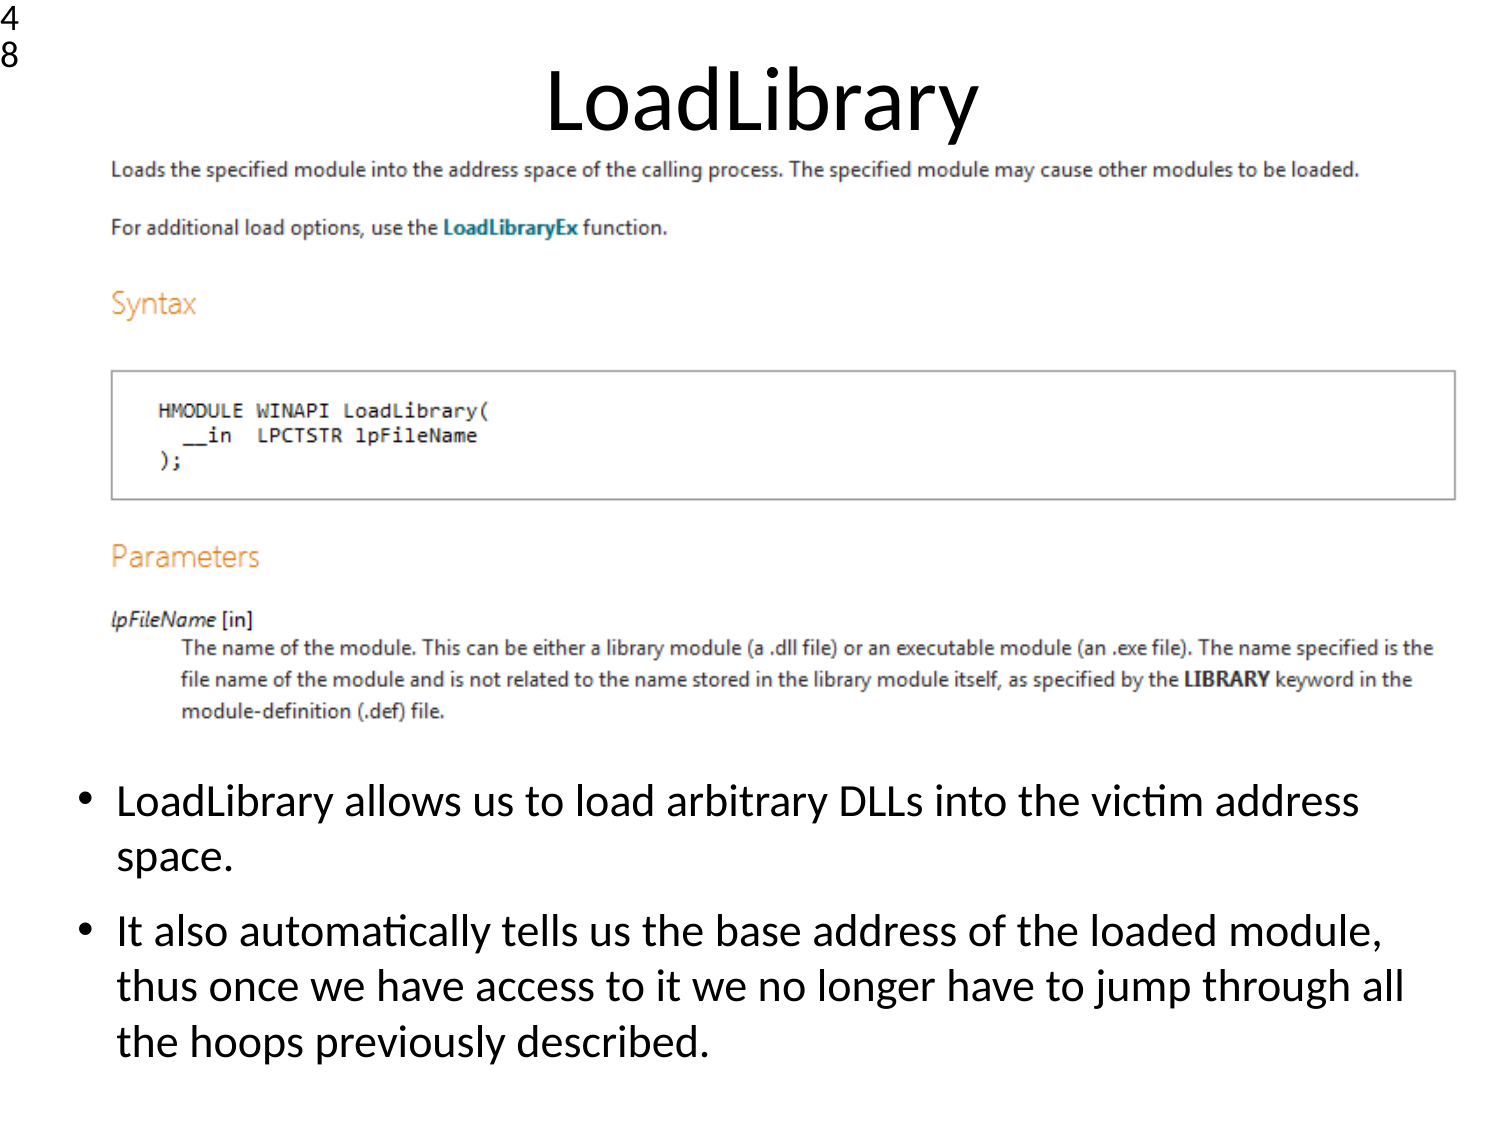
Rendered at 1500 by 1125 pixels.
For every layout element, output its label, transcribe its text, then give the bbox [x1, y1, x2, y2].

title LoadLibrary [87, 0, 1438, 188]
picture [99, 149, 1465, 738]
list LoadLibrary allows us to load arbitrary DLLs into the victim address space. It also automatically tells us the base address of the loaded module, thus once we have access to it we no longer have to jump through all the hoops previously described. [62, 762, 1438, 1075]
